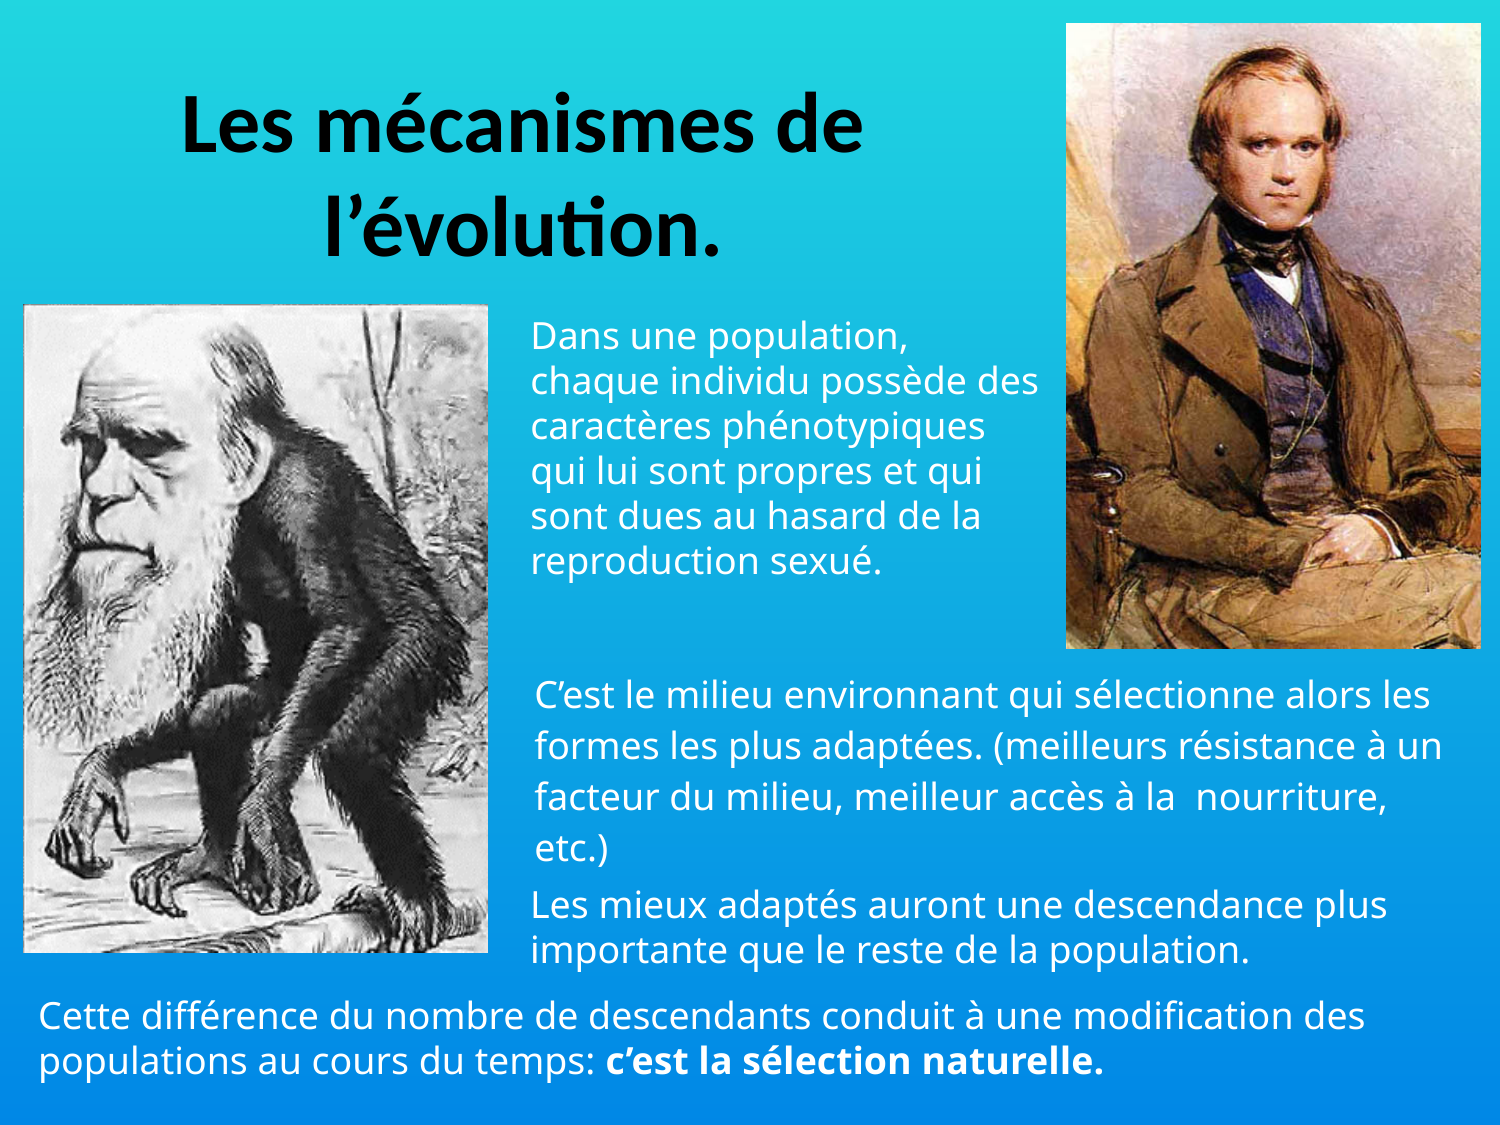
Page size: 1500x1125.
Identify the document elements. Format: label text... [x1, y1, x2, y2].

text_box C’est le milieu environnant qui sélectionne alors les formes les plus adaptées. (meilleurs résistance à un facteur du milieu, meilleur accès à la nourriture, etc.) [519, 661, 1465, 858]
text_box Les mieux adaptés auront une descendance plus importante que le reste de la population. [515, 873, 1465, 979]
picture [0, 304, 515, 954]
picture [1055, 23, 1500, 648]
text_box Cette différence du nombre de descendants conduit à une modification des populations au cours du temps: c’est la sélection naturelle. [23, 984, 1465, 1090]
title Les mécanismes de l’évolution. [93, 58, 954, 282]
text_box Dans une population, chaque individu possède des caractères phénotypiques qui lui sont propres et qui sont dues au hasard de la reproduction sexué. [515, 304, 1055, 590]
